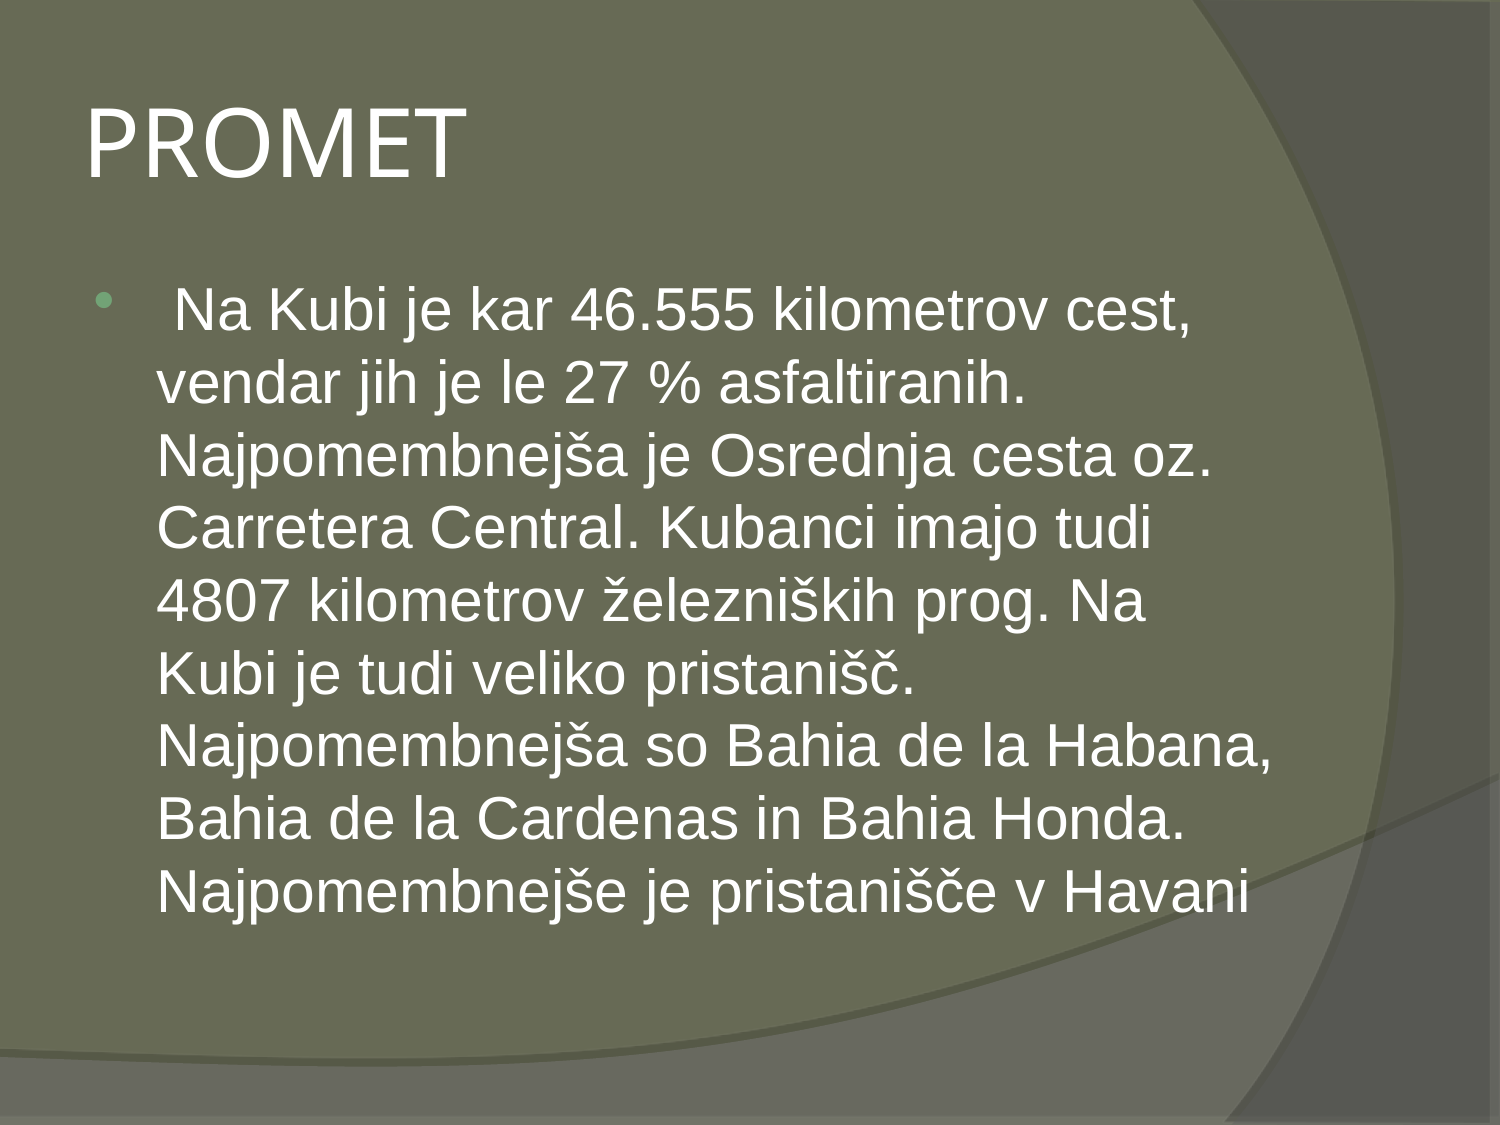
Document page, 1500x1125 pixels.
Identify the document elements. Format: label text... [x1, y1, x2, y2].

title PROMET [75, 45, 1300, 233]
list Na Kubi je kar 46.555 kilometrov cest, vendar jih je le 27 % asfaltiranih. Najpomembnejša je Osrednja cesta oz. Carretera Central. Kubanci imajo tudi 4807 kilometrov železniških prog. Na Kubi je tudi veliko pristanišč. Najpomembnejša so Bahia de la Habana, Bahia de la Cardenas in Bahia Honda. Najpomembnejše je pristanišče v Havani [75, 262, 1300, 1005]
